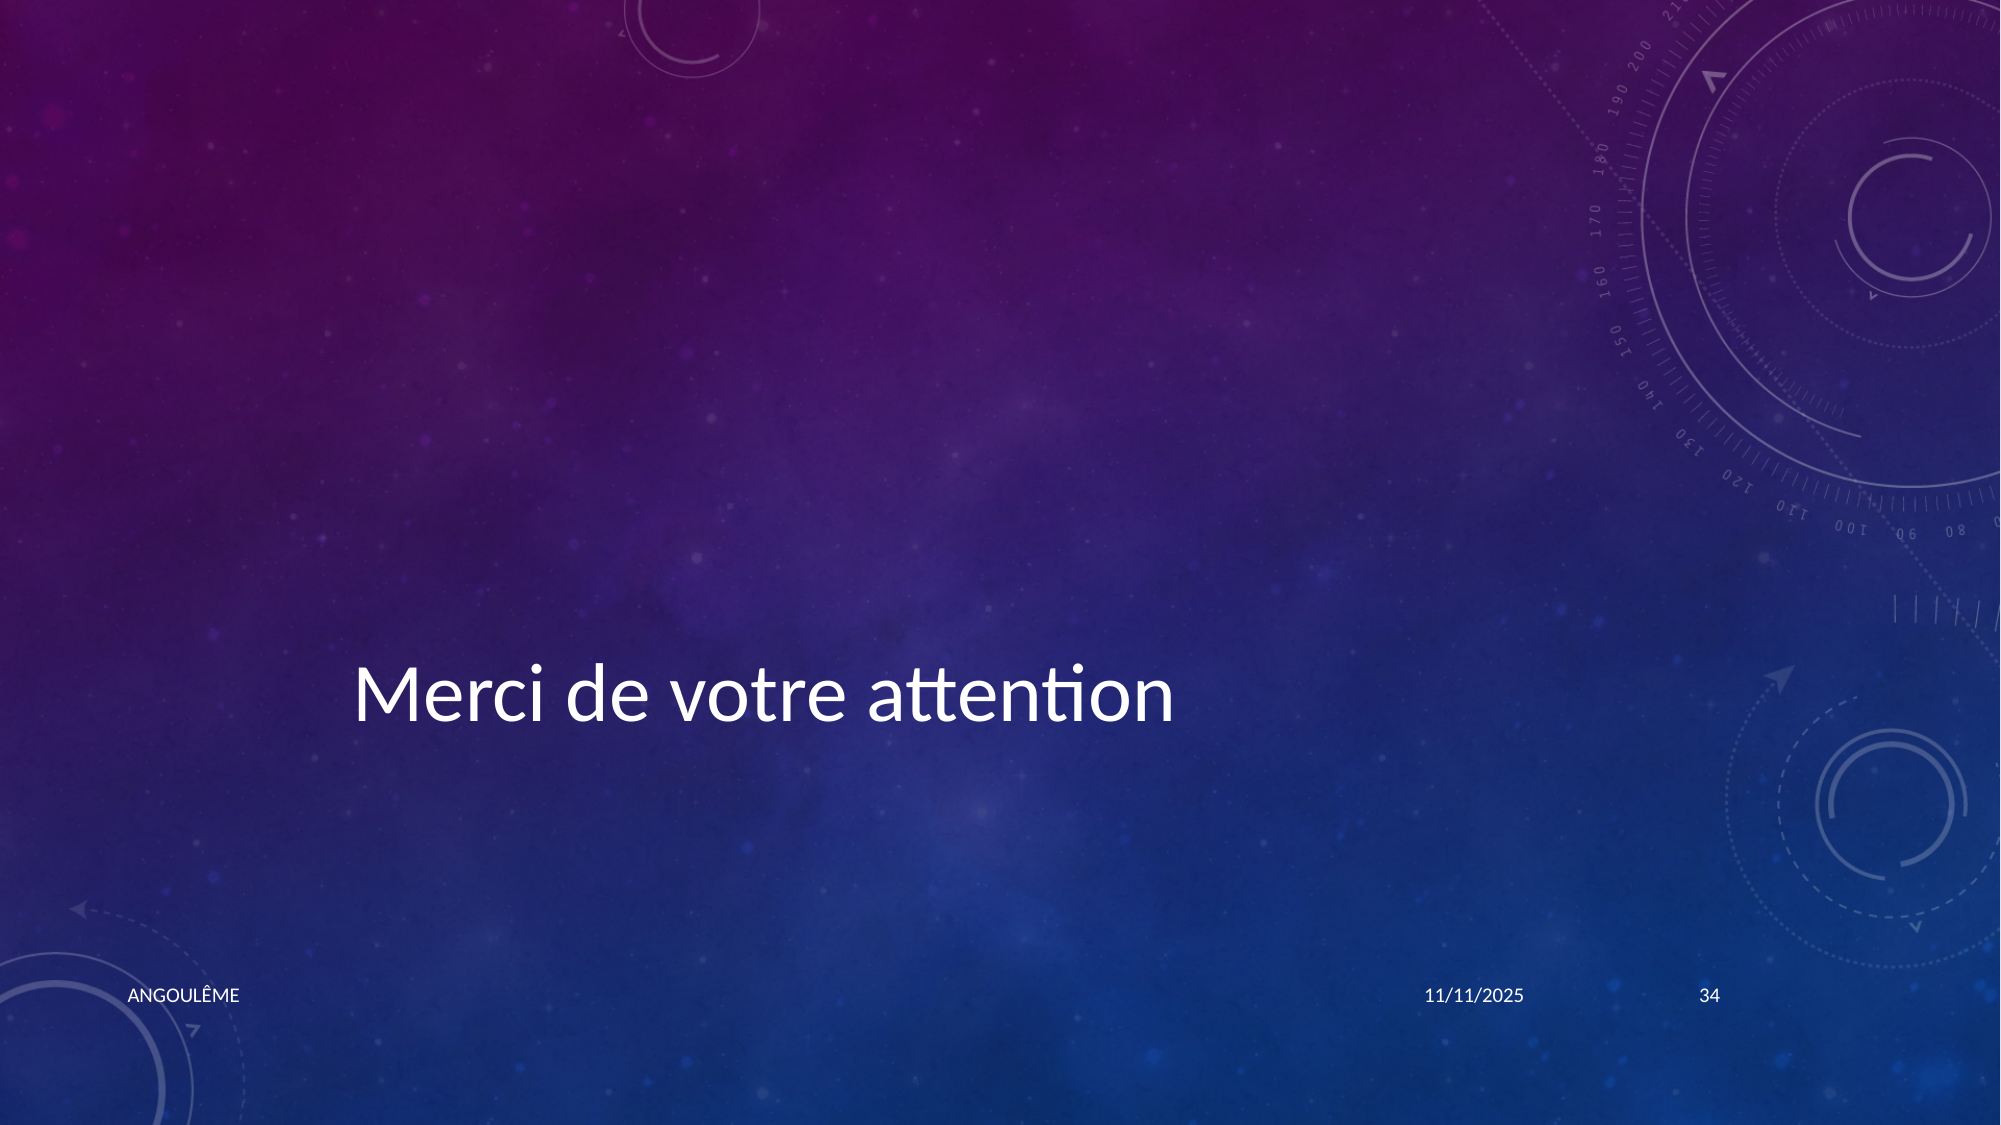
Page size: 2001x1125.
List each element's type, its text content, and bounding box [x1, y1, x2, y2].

title [0, 0, 1775, 159]
text_box [1684, 963, 1775, 1026]
text_box 11/11/2025 [1409, 963, 1672, 1026]
text_box ANGOULÊME [112, 963, 1397, 1026]
list Merci de votre attention [112, 143, 1871, 1026]
